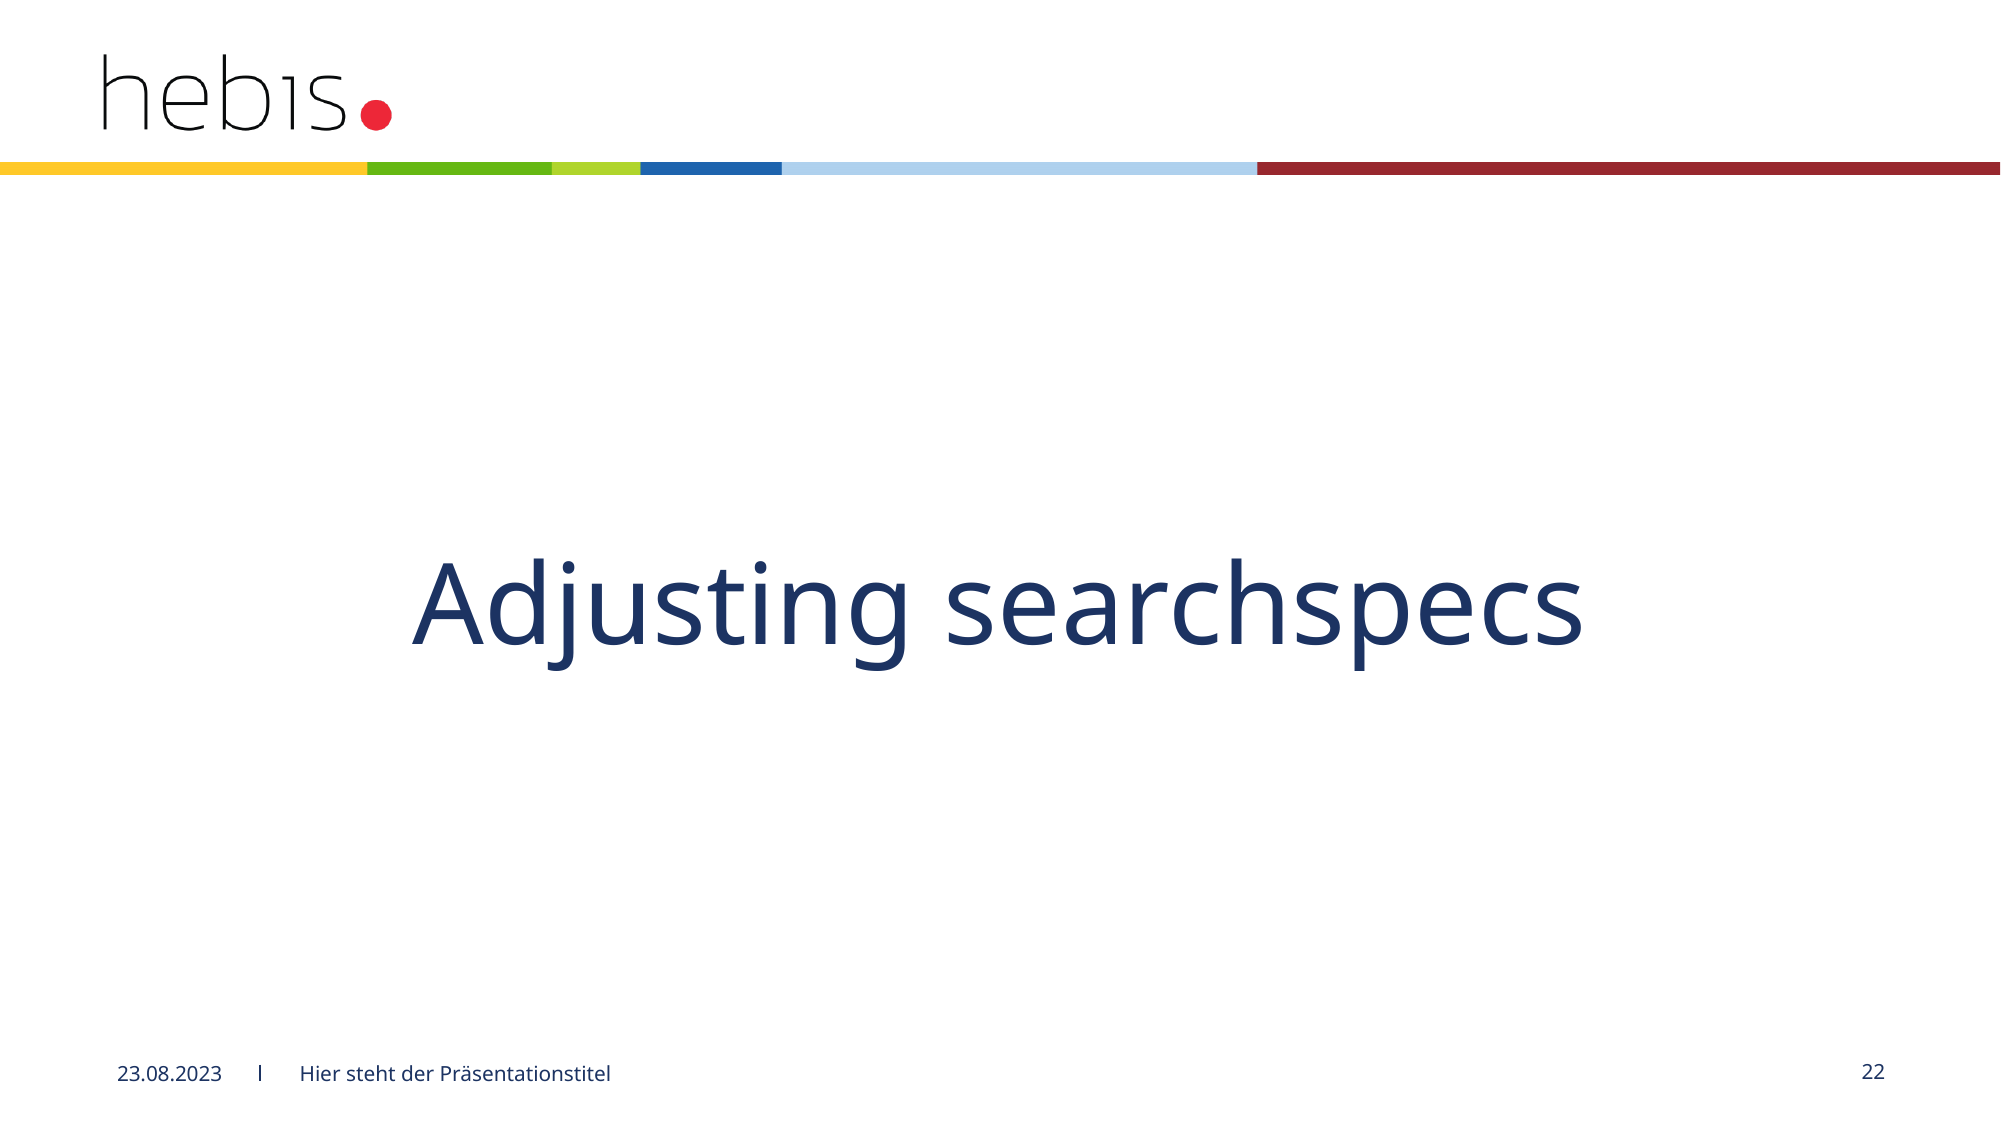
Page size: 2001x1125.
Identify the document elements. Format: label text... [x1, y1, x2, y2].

slide_number 23.08.2023 [102, 1042, 271, 1103]
slide_number <number> [1694, 1042, 1900, 1103]
title Adjusting searchspecs [187, 456, 1813, 742]
picture [0, 0, 2001, 248]
footer Hier steht der Präsentationstitel [284, 1042, 1451, 1103]
